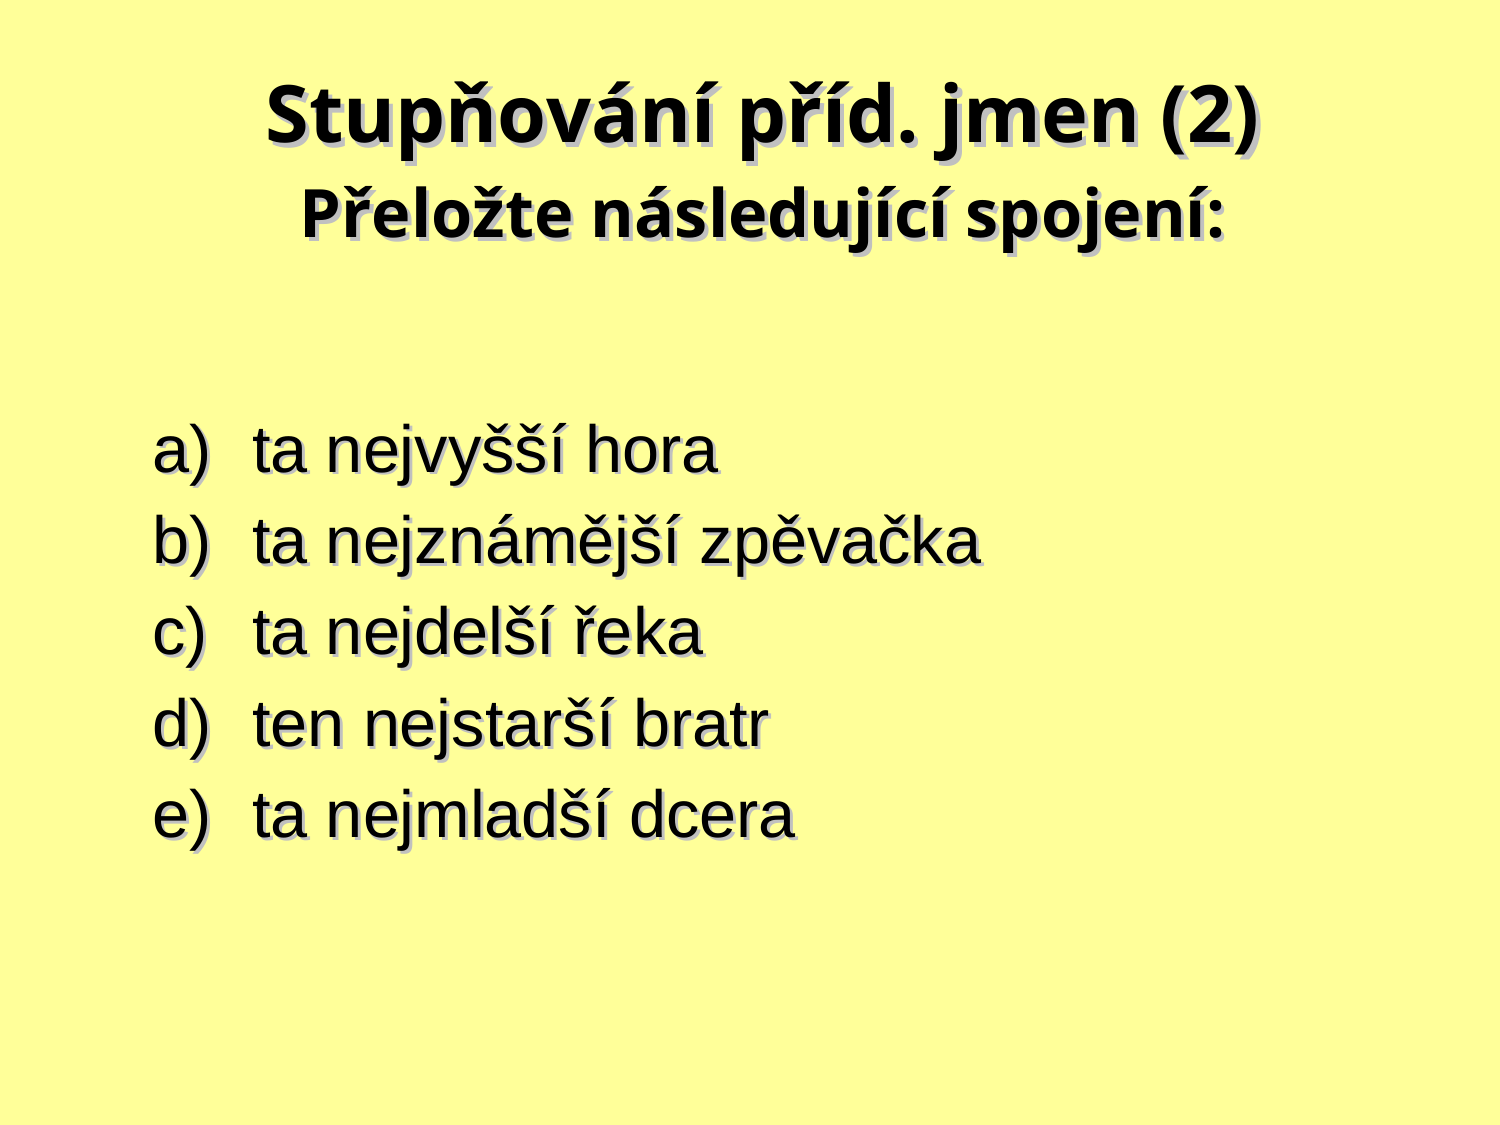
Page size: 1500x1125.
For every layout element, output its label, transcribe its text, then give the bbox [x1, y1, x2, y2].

title Stupňování příd. jmen (2) Přeložte následující spojení: [75, 40, 1451, 276]
list ta nejvyšší hora ta nejznámější zpěvačka ta nejdelší řeka ten nejstarší bratr ta nejmladší dcera [137, 312, 1451, 1000]
